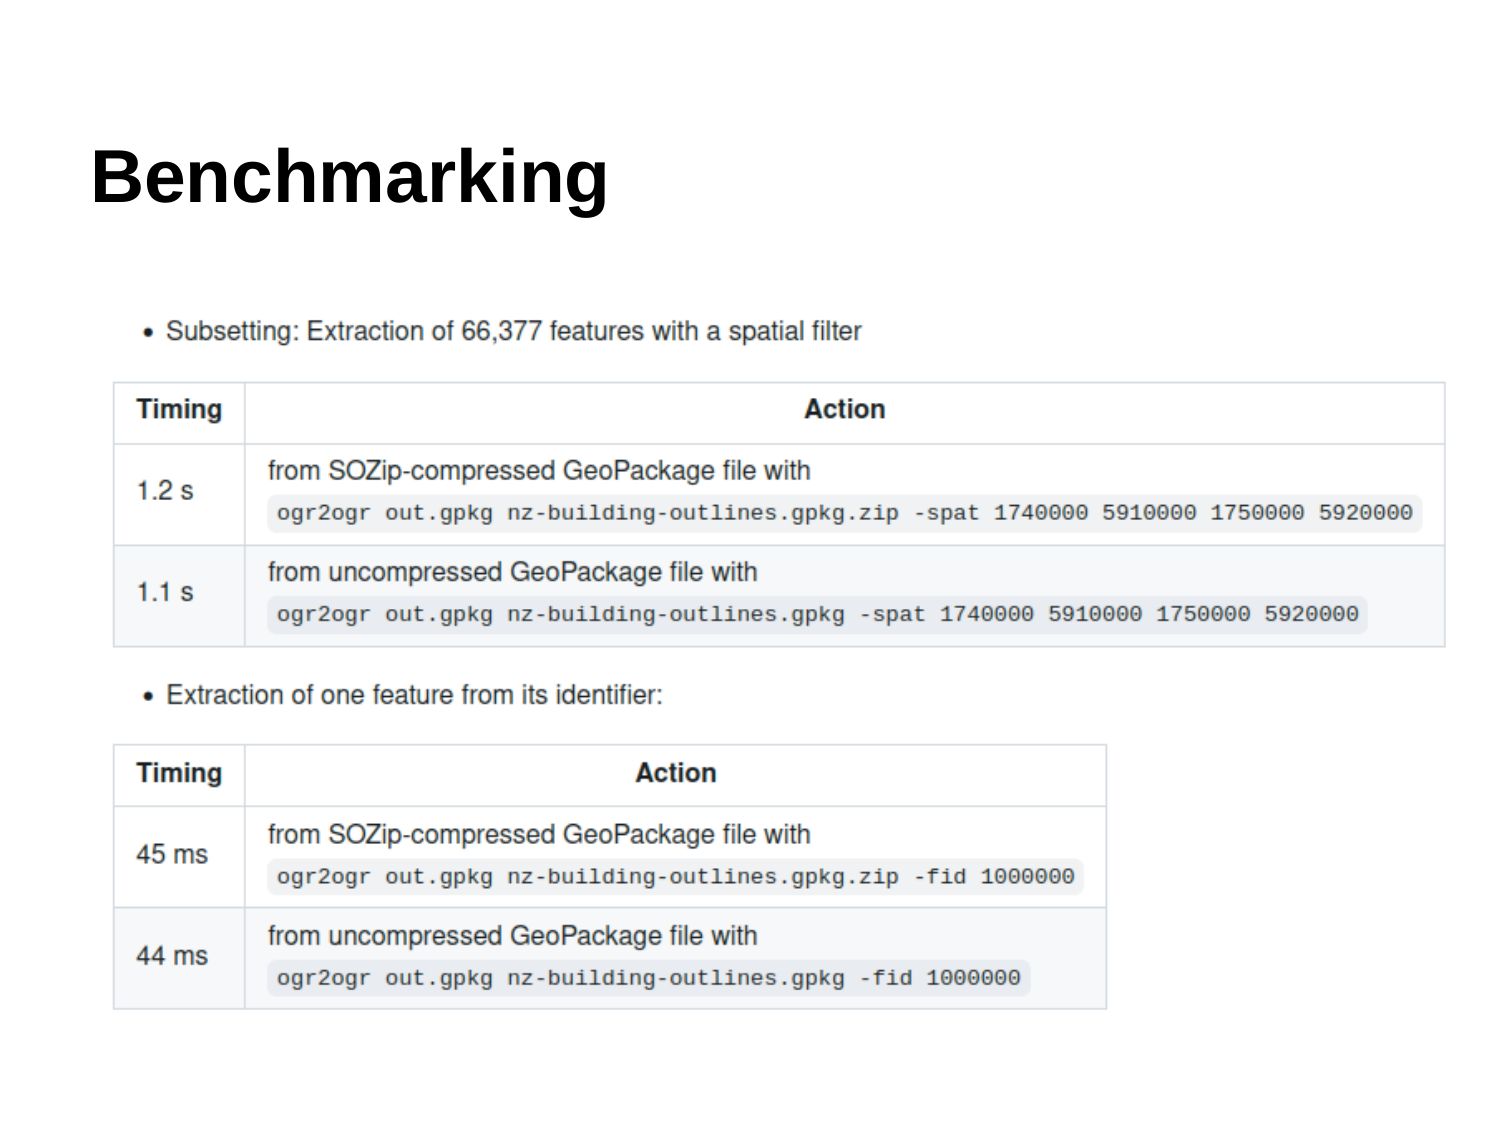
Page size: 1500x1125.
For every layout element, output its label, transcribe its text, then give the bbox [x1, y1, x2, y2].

title Benchmarking [75, 45, 1425, 233]
picture [95, 294, 1466, 1025]
